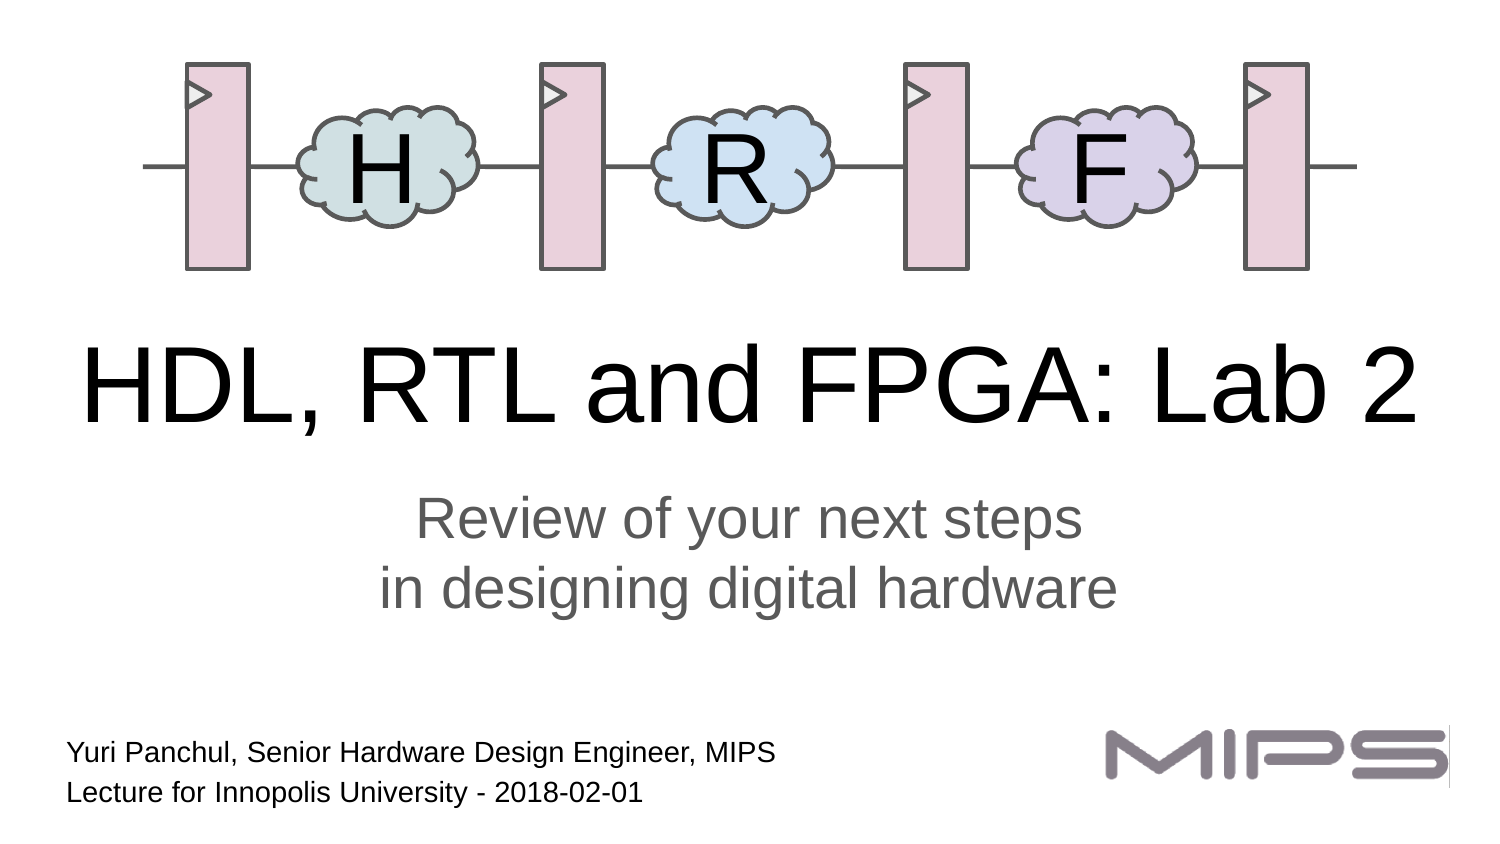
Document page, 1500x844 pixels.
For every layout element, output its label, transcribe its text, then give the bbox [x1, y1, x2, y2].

text_box [541, 64, 604, 270]
picture [1103, 725, 1450, 788]
text_box [905, 64, 968, 270]
subtitle Review of your next steps in designing digital hardware [51, 464, 1449, 645]
title HDL, RTL and FPGA: Lab 2 [51, 288, 1449, 459]
text_box [1245, 64, 1308, 270]
text_box R [652, 107, 834, 227]
text_box [186, 64, 249, 270]
text_box F [1016, 107, 1197, 227]
text_box Yuri Panchul, Senior Hardware Design Engineer, MIPS Lecture for Innopolis University - 2018-02-01 [51, 712, 834, 816]
text_box H [297, 107, 479, 227]
